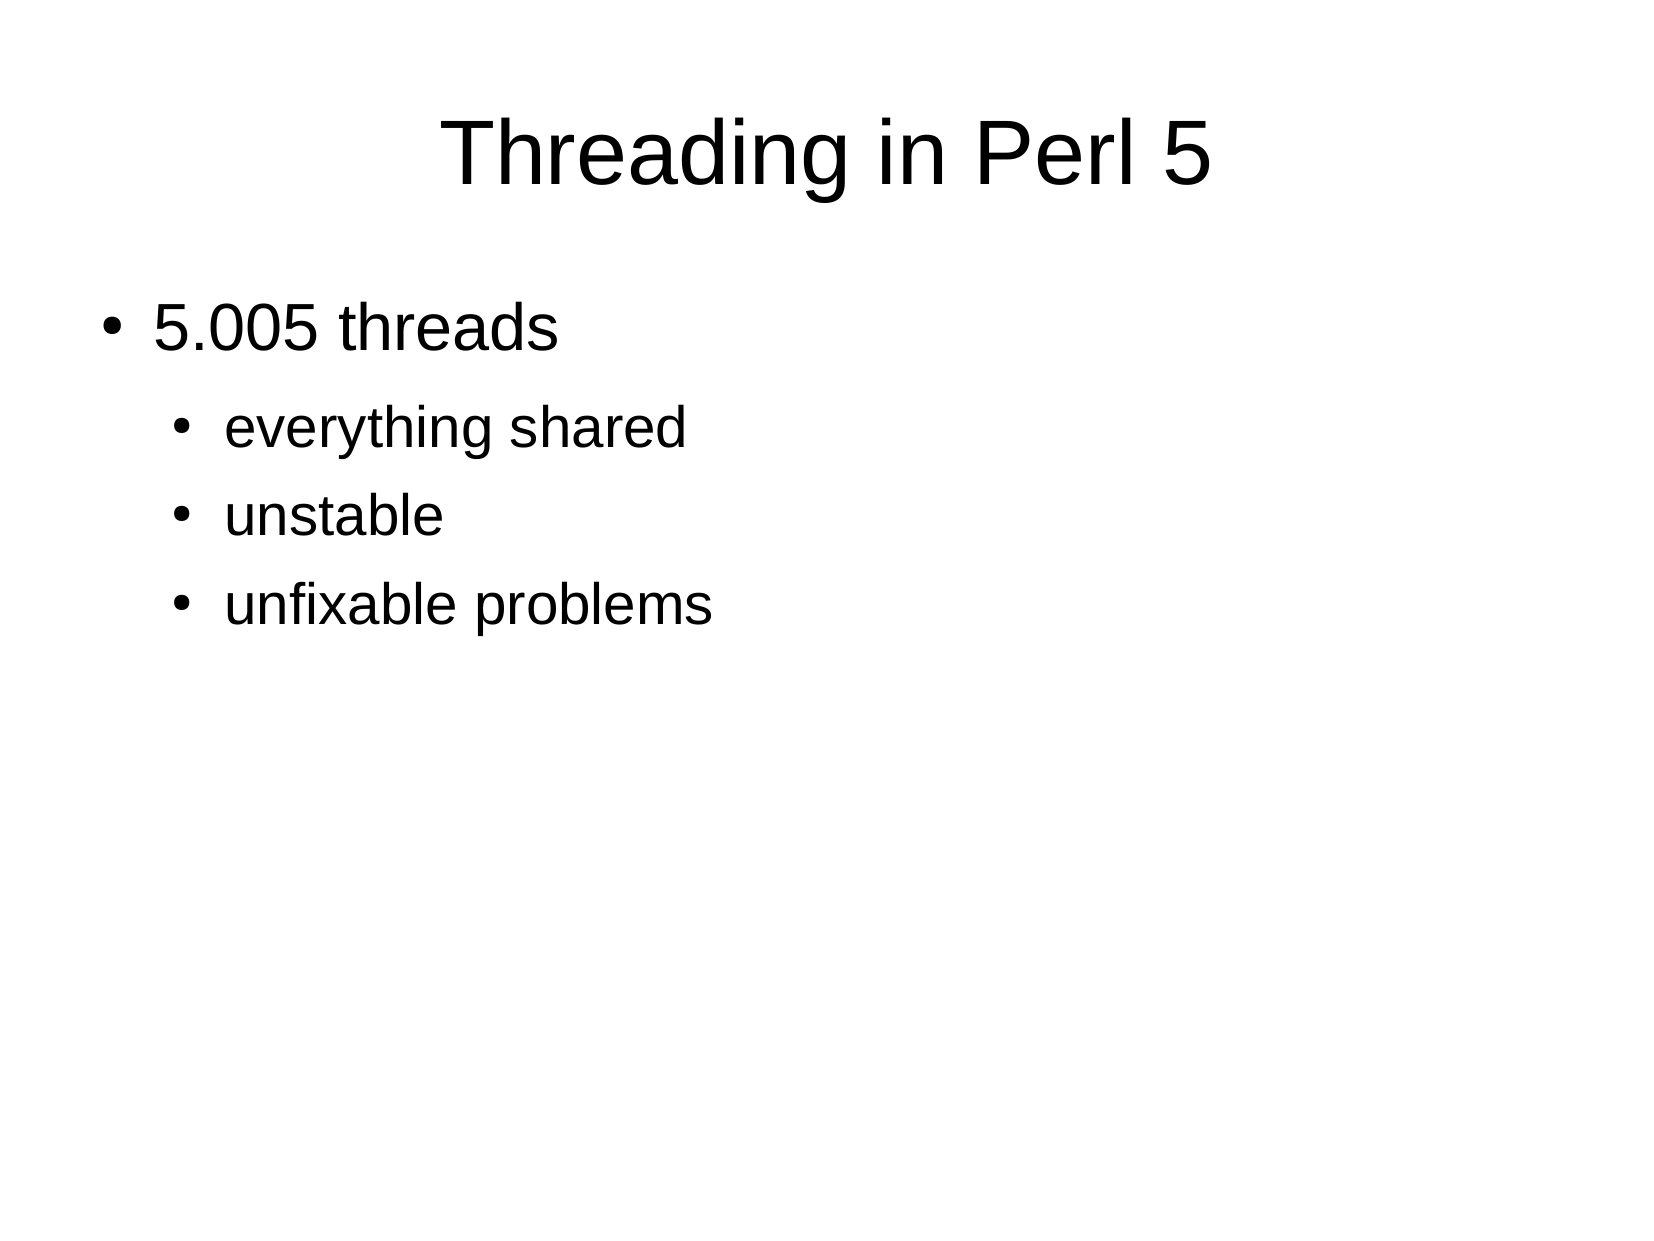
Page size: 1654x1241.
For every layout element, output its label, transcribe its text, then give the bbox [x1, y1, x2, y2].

list 5.005 threads everything shared unstable unfixable problems [82, 290, 1571, 1010]
title Threading in Perl 5 [82, 49, 1571, 257]
